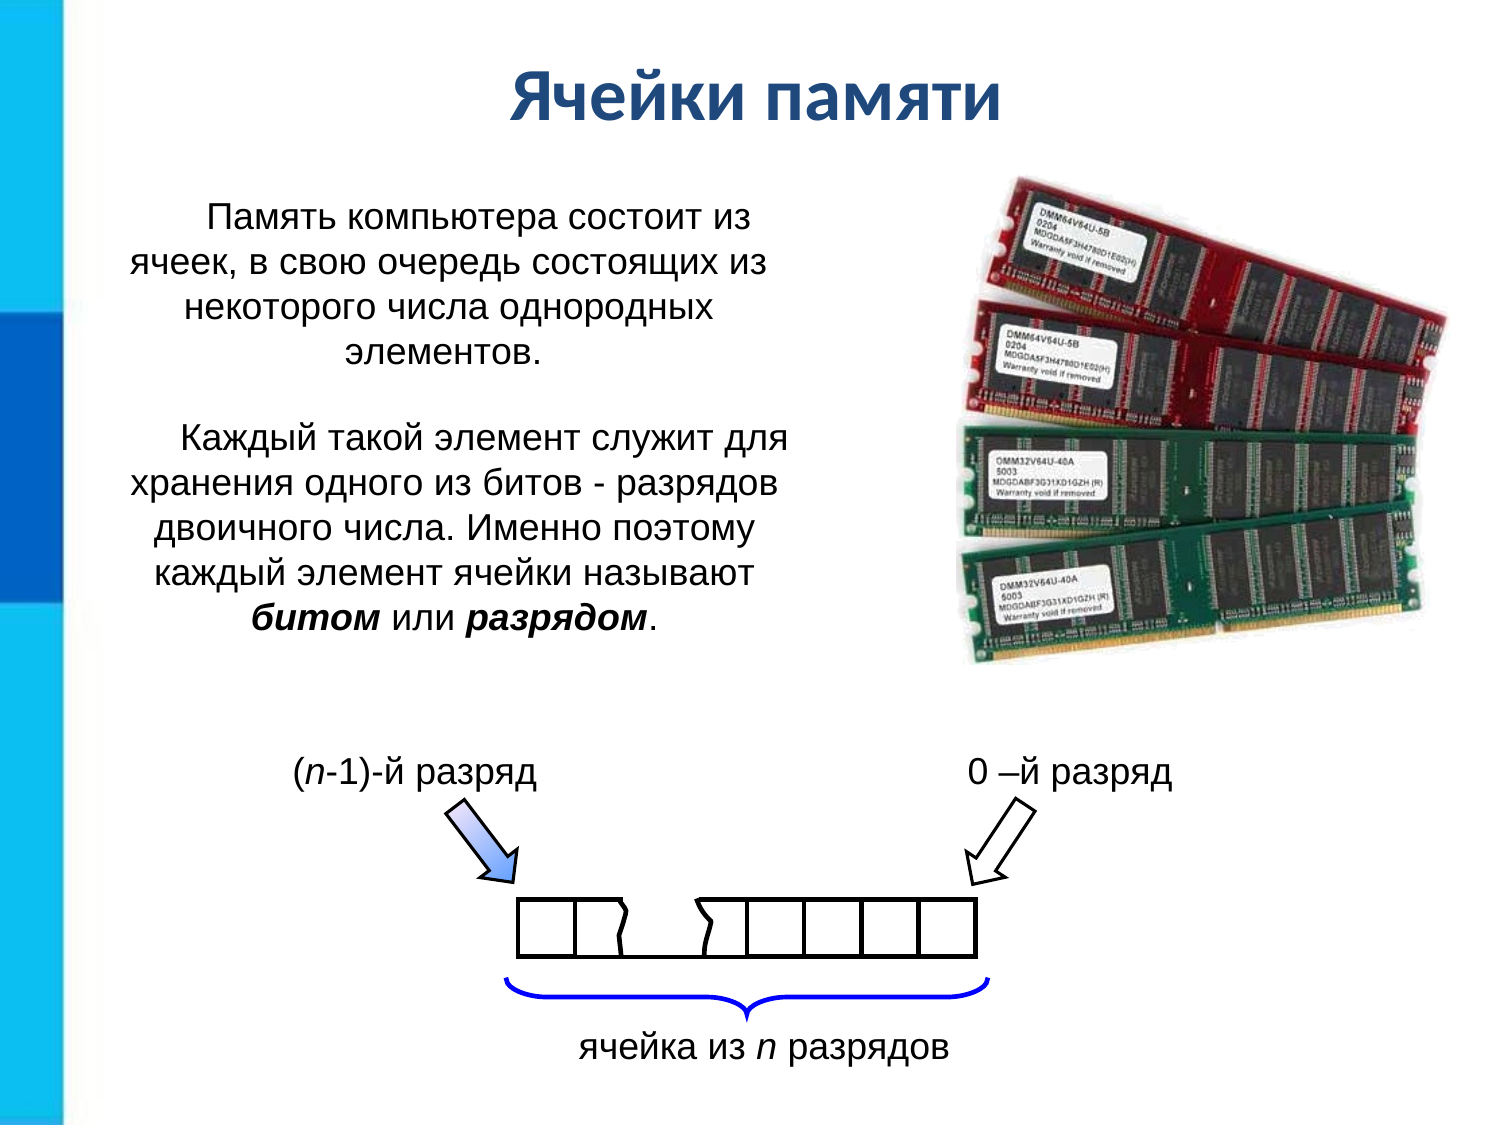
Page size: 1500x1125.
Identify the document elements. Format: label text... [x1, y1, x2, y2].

text_box [445, 801, 517, 883]
text_box Ячейки памяти [88, 30, 1425, 149]
text_box [966, 801, 1036, 885]
text_box (n-1)-й разряд [277, 739, 702, 801]
picture [0, 0, 1500, 1125]
text_box ячейка из n разрядов [563, 1014, 988, 1075]
text_box 0 –й разряд [952, 739, 1205, 801]
text_box Память компьютера состоит из ячеек, в свою очередь состоящих из некоторого числа однородных элементов. [82, 184, 816, 381]
text_box Каждый такой элемент служит для хранения одного из битов - разрядов двоичного числа. Именно поэтому каждый элемент ячейки называют битом или разрядом. [82, 405, 827, 646]
